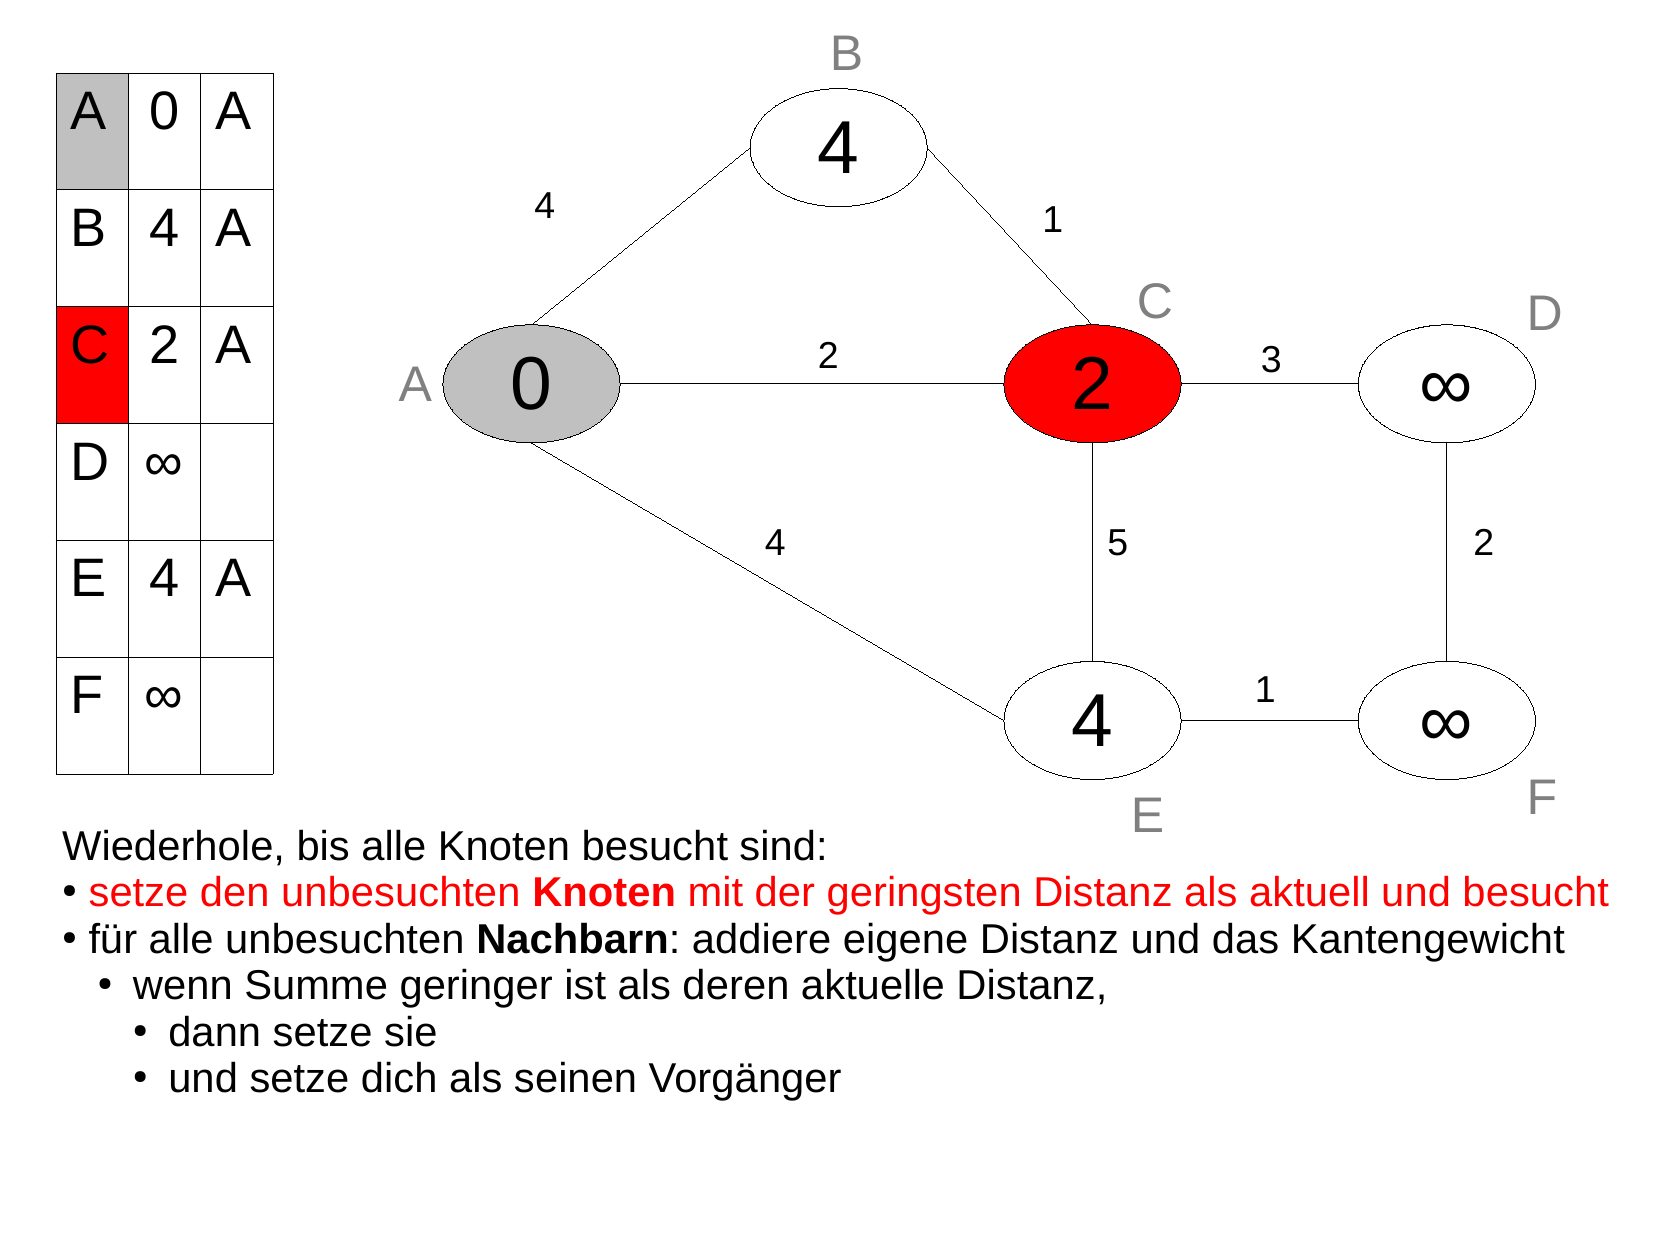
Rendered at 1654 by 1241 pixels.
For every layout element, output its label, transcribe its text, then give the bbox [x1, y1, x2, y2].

table_cell F [57, 658, 128, 774]
table_header 0 [129, 74, 200, 189]
table_cell A [201, 307, 273, 423]
text_box 4 [750, 89, 928, 207]
table_cell ∞ [129, 658, 200, 774]
text_box 2 [1003, 324, 1182, 443]
text_box 3 [1246, 330, 1306, 390]
table_cell E [57, 541, 128, 657]
text_box 1 [1240, 661, 1300, 725]
text_box 1 [1027, 191, 1087, 249]
table_cell 2 [129, 307, 200, 423]
text_box A [383, 348, 473, 426]
text_box 4 [750, 513, 810, 571]
table_cell B [57, 190, 128, 306]
table_cell [201, 658, 273, 774]
table_cell 4 [129, 541, 200, 657]
table_cell D [57, 424, 128, 540]
text_box 5 [1092, 513, 1152, 573]
text_box F [1511, 761, 1601, 815]
text_box D [1511, 277, 1601, 367]
text_box Wiederhole, bis alle Knoten besucht sind: setze den unbesuchten Knoten mit der geringsten Distanz als aktuell und besucht für alle unbesuchten Nachbarn: addiere eigene Distanz und das Kantengewicht wenn Summe geringer ist als deren aktuelle Distanz, dann setze sie und setze dich als seinen Vorgänger [47, 815, 1654, 1113]
table_cell [201, 424, 273, 540]
text_box ∞ [1358, 324, 1536, 443]
table_cell A [201, 541, 273, 657]
text_box 4 [519, 177, 579, 235]
table_header A [201, 74, 273, 189]
text_box 0 [461, 324, 621, 443]
table_header A [57, 74, 128, 189]
text_box E [1116, 779, 1176, 815]
text_box 2 [803, 326, 863, 384]
text_box C [1122, 265, 1211, 361]
table_cell A [201, 190, 273, 306]
text_box ∞ [1358, 661, 1536, 780]
table_cell 4 [129, 190, 200, 306]
table_cell C [57, 307, 128, 423]
text_box 2 [1458, 513, 1518, 585]
text_box B [814, 17, 904, 89]
text_box 4 [1003, 661, 1182, 780]
table_cell ∞ [129, 424, 200, 540]
